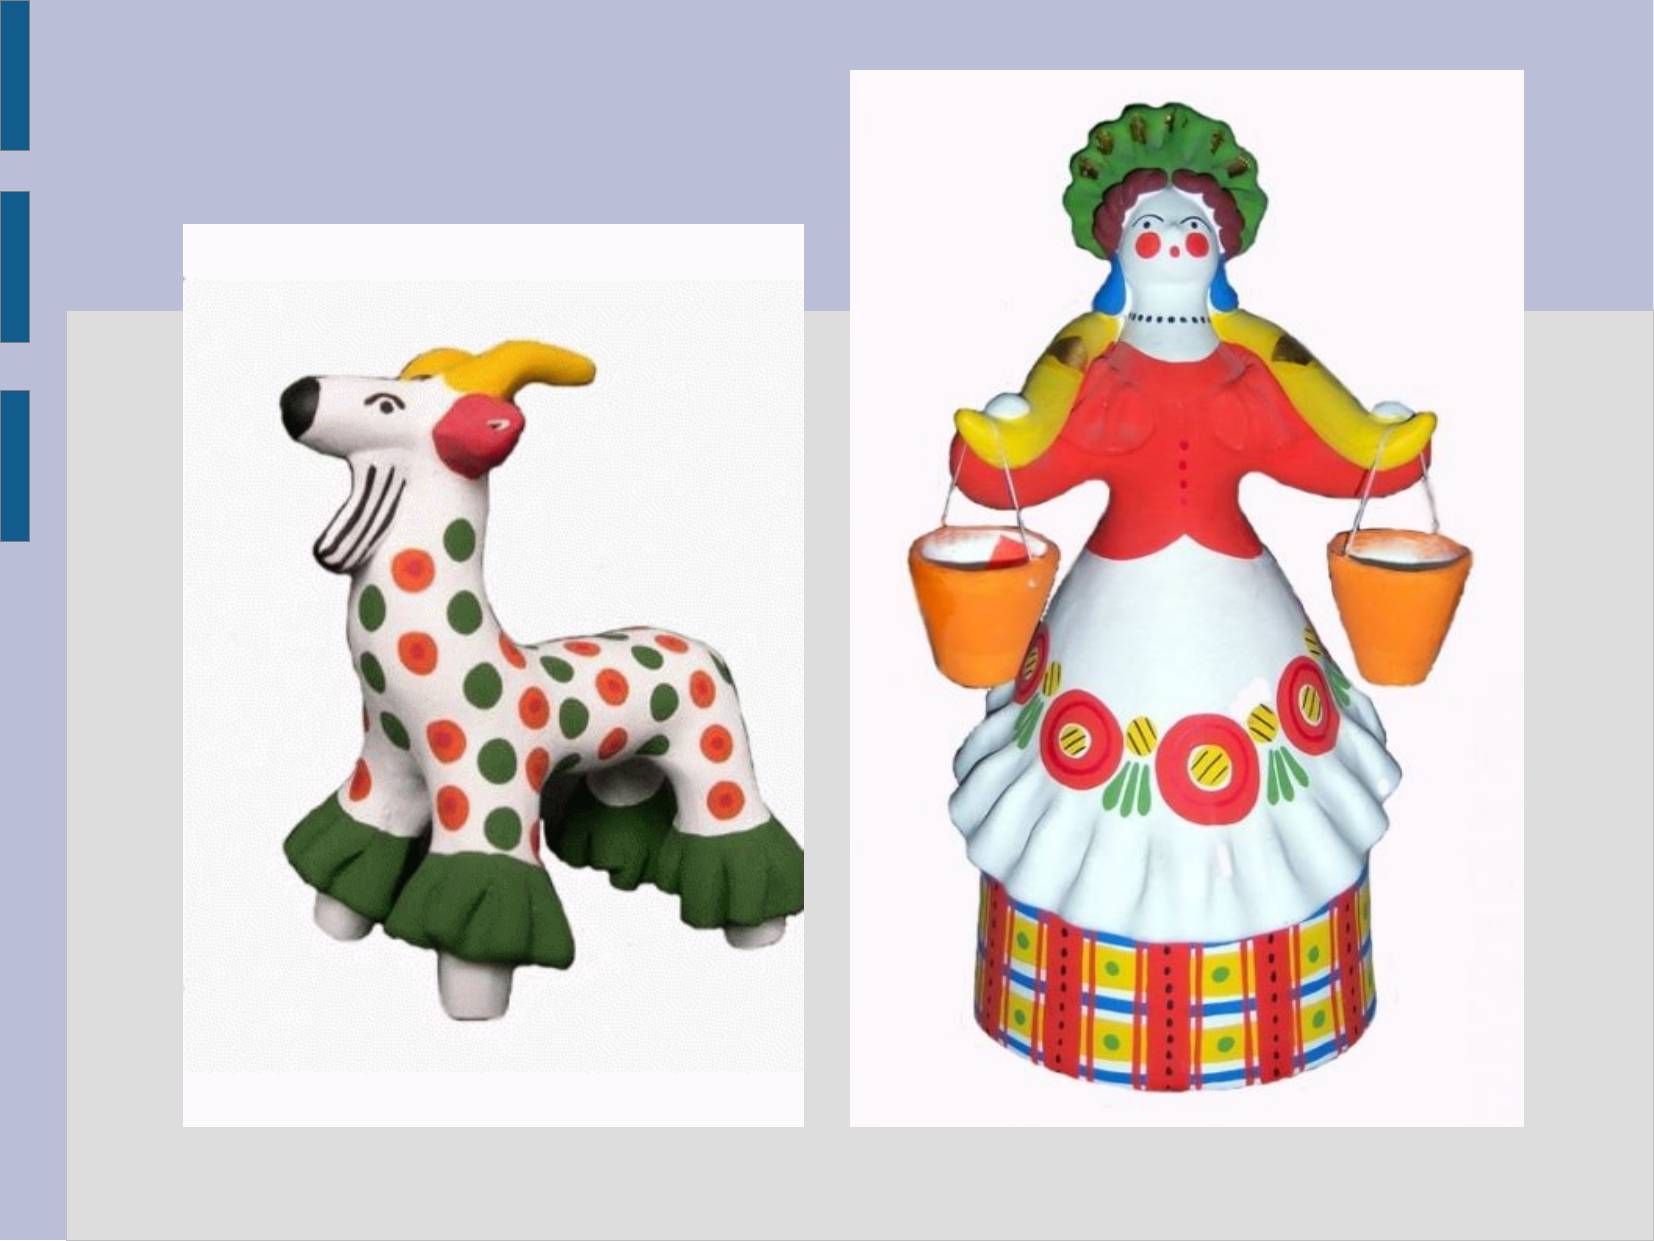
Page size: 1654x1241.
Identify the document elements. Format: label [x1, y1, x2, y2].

picture [183, 224, 804, 1127]
picture [850, 70, 1524, 1127]
